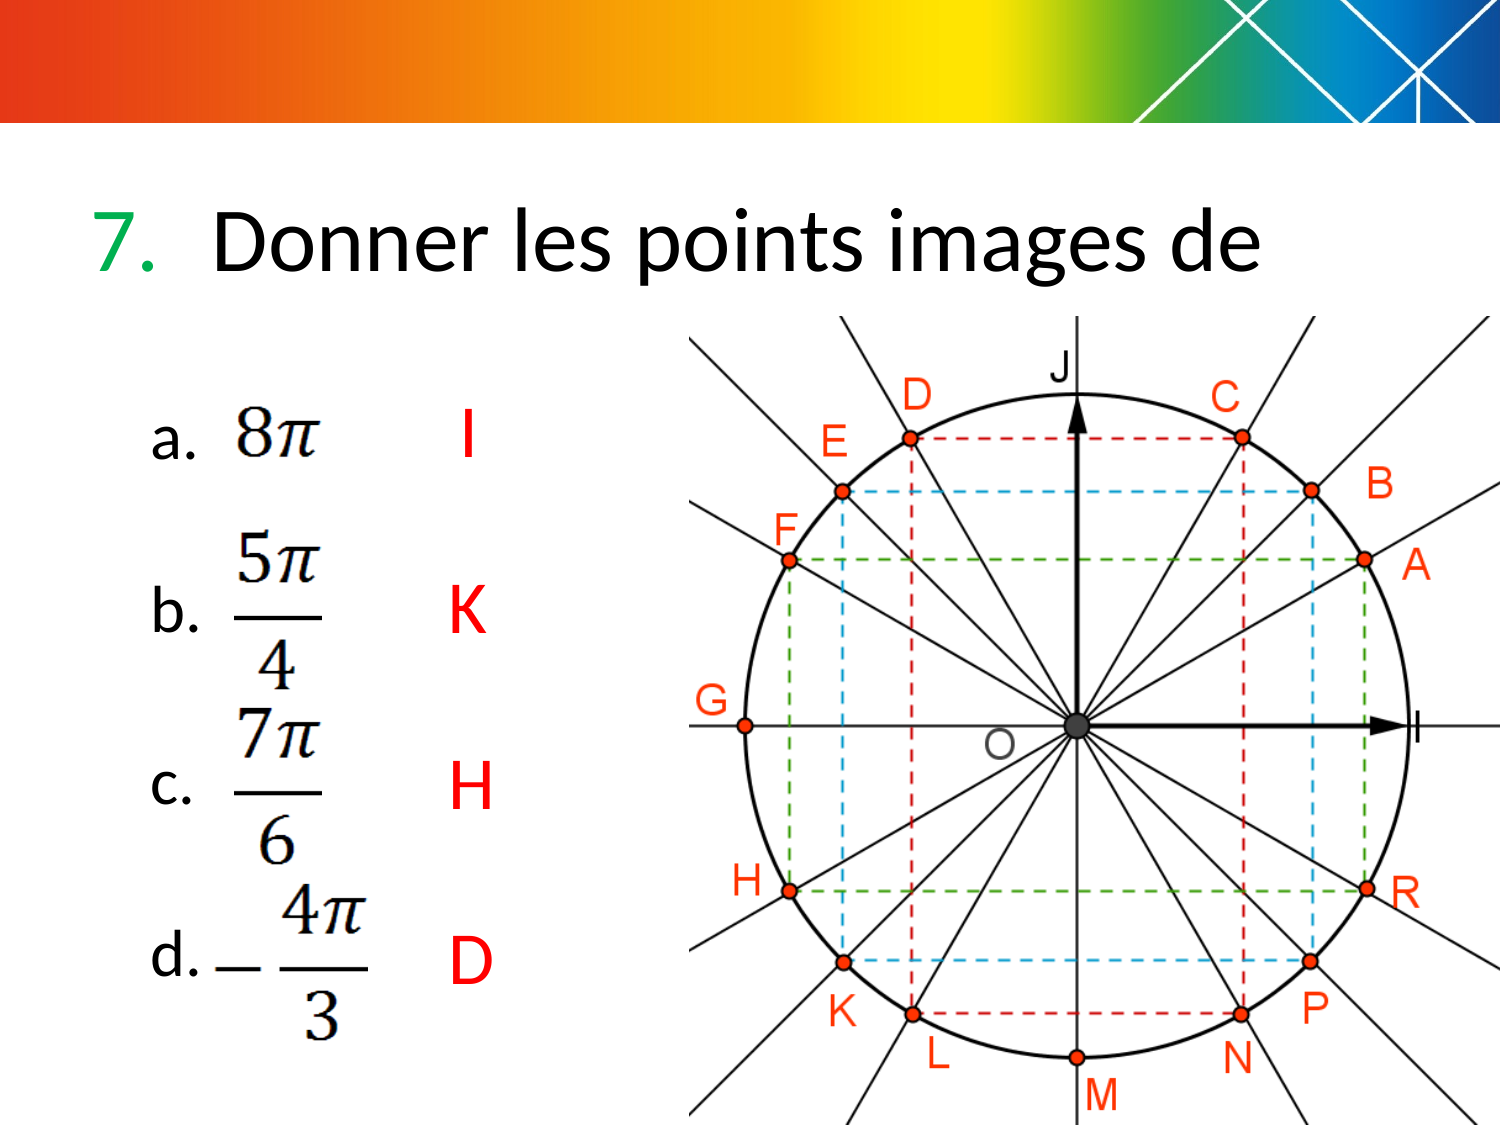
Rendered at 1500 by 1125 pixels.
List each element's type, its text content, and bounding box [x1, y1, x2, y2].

picture [0, 0, 1359, 123]
text_box H [433, 726, 587, 832]
text_box a. b. c. d. [135, 385, 689, 998]
text_box I [445, 374, 598, 480]
picture [689, 316, 1500, 1125]
text_box D [433, 902, 587, 1008]
title Donner les points images de [75, 163, 1426, 305]
picture [210, 520, 368, 1055]
picture [234, 386, 322, 489]
picture [1340, 0, 1500, 123]
text_box K [433, 550, 587, 657]
